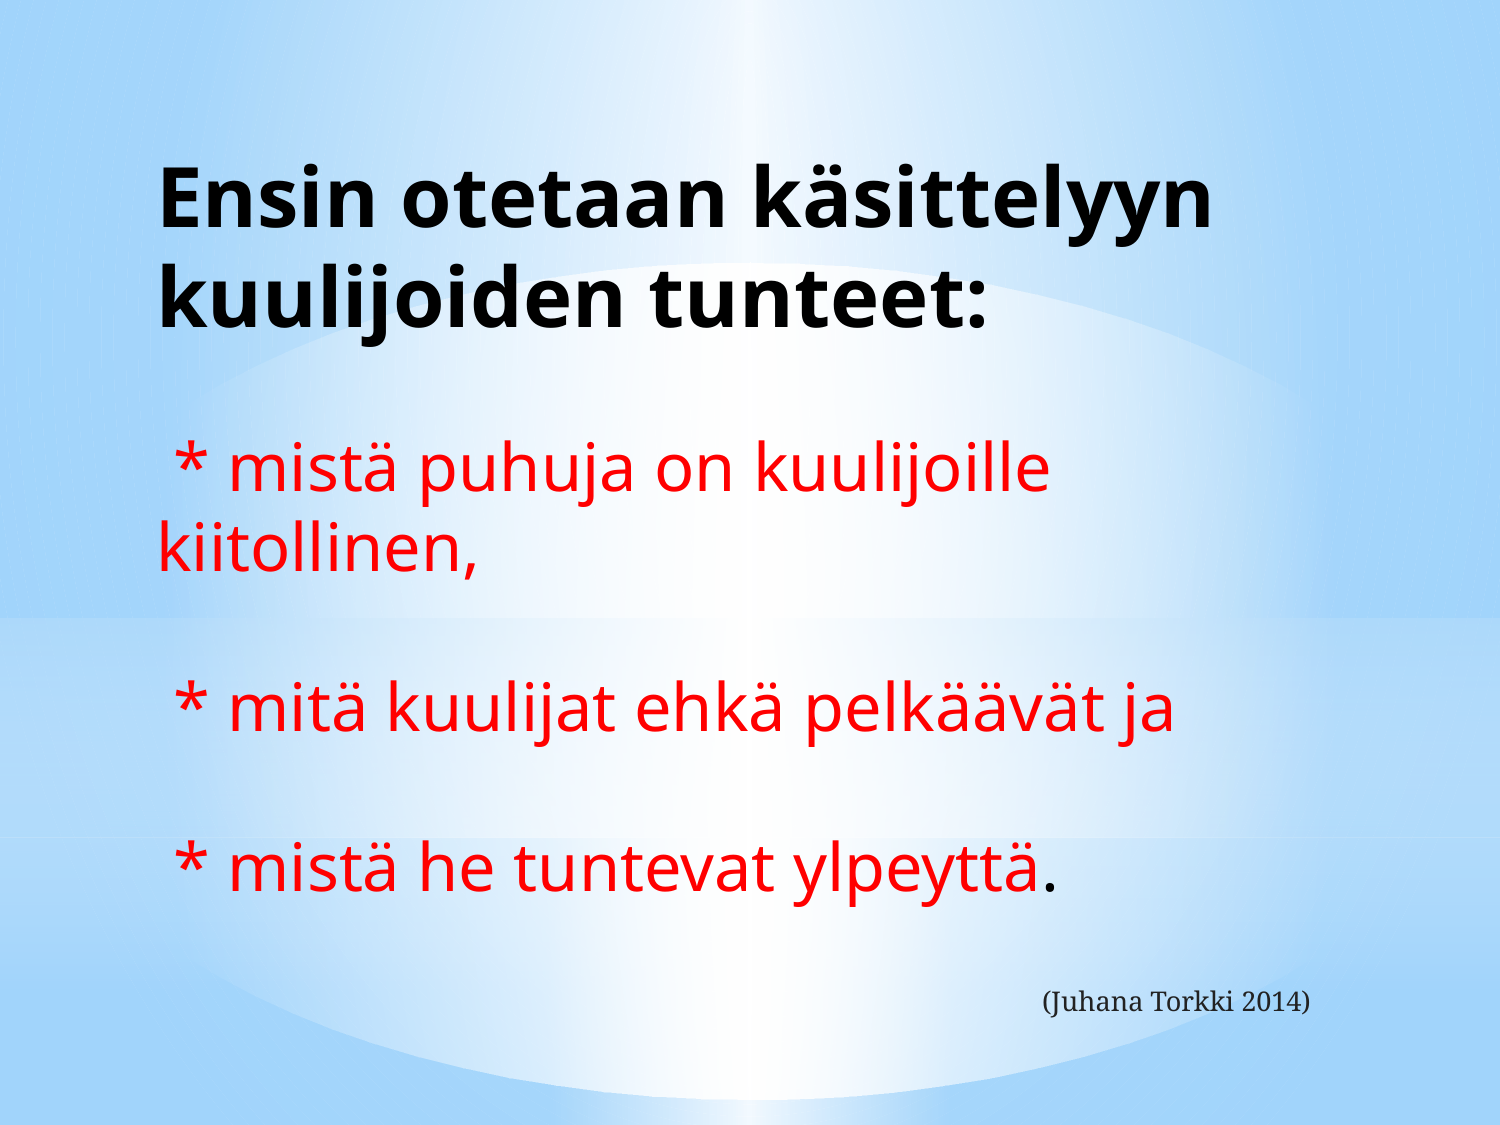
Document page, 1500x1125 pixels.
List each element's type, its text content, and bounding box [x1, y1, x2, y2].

text_box Ensin otetaan käsittelyyn kuulijoiden tunteet: * mistä puhuja on kuulijoille kiitollinen, * mitä kuulijat ehkä pelkäävät ja * mistä he tuntevat ylpeyttä. (Juhana Torkki 2014) [141, 137, 1400, 1025]
